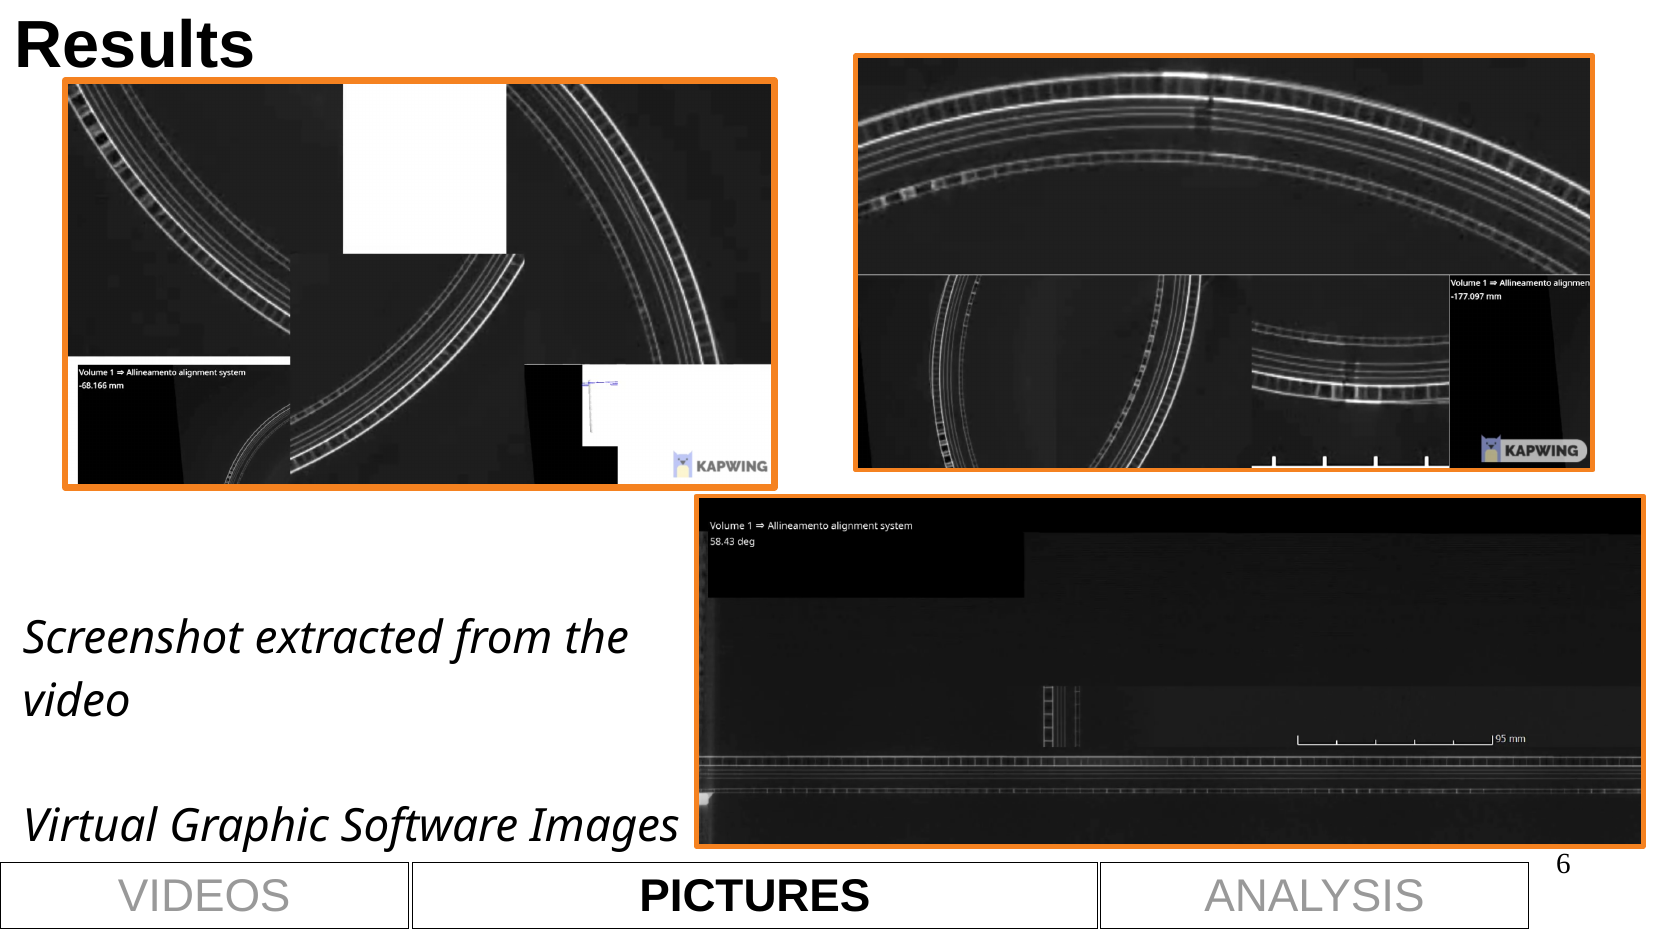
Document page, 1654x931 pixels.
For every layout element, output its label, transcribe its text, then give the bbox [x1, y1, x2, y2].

text_box Screenshot extracted from the video Virtual Graphic Software Images [7, 597, 699, 845]
text_box ANALYSIS [1100, 862, 1529, 929]
picture [858, 58, 1591, 468]
picture [698, 498, 1641, 844]
text_box PICTURES [412, 862, 1098, 929]
picture [68, 83, 772, 485]
text_box Results [0, 0, 409, 90]
text_box VIDEOS [0, 862, 409, 929]
